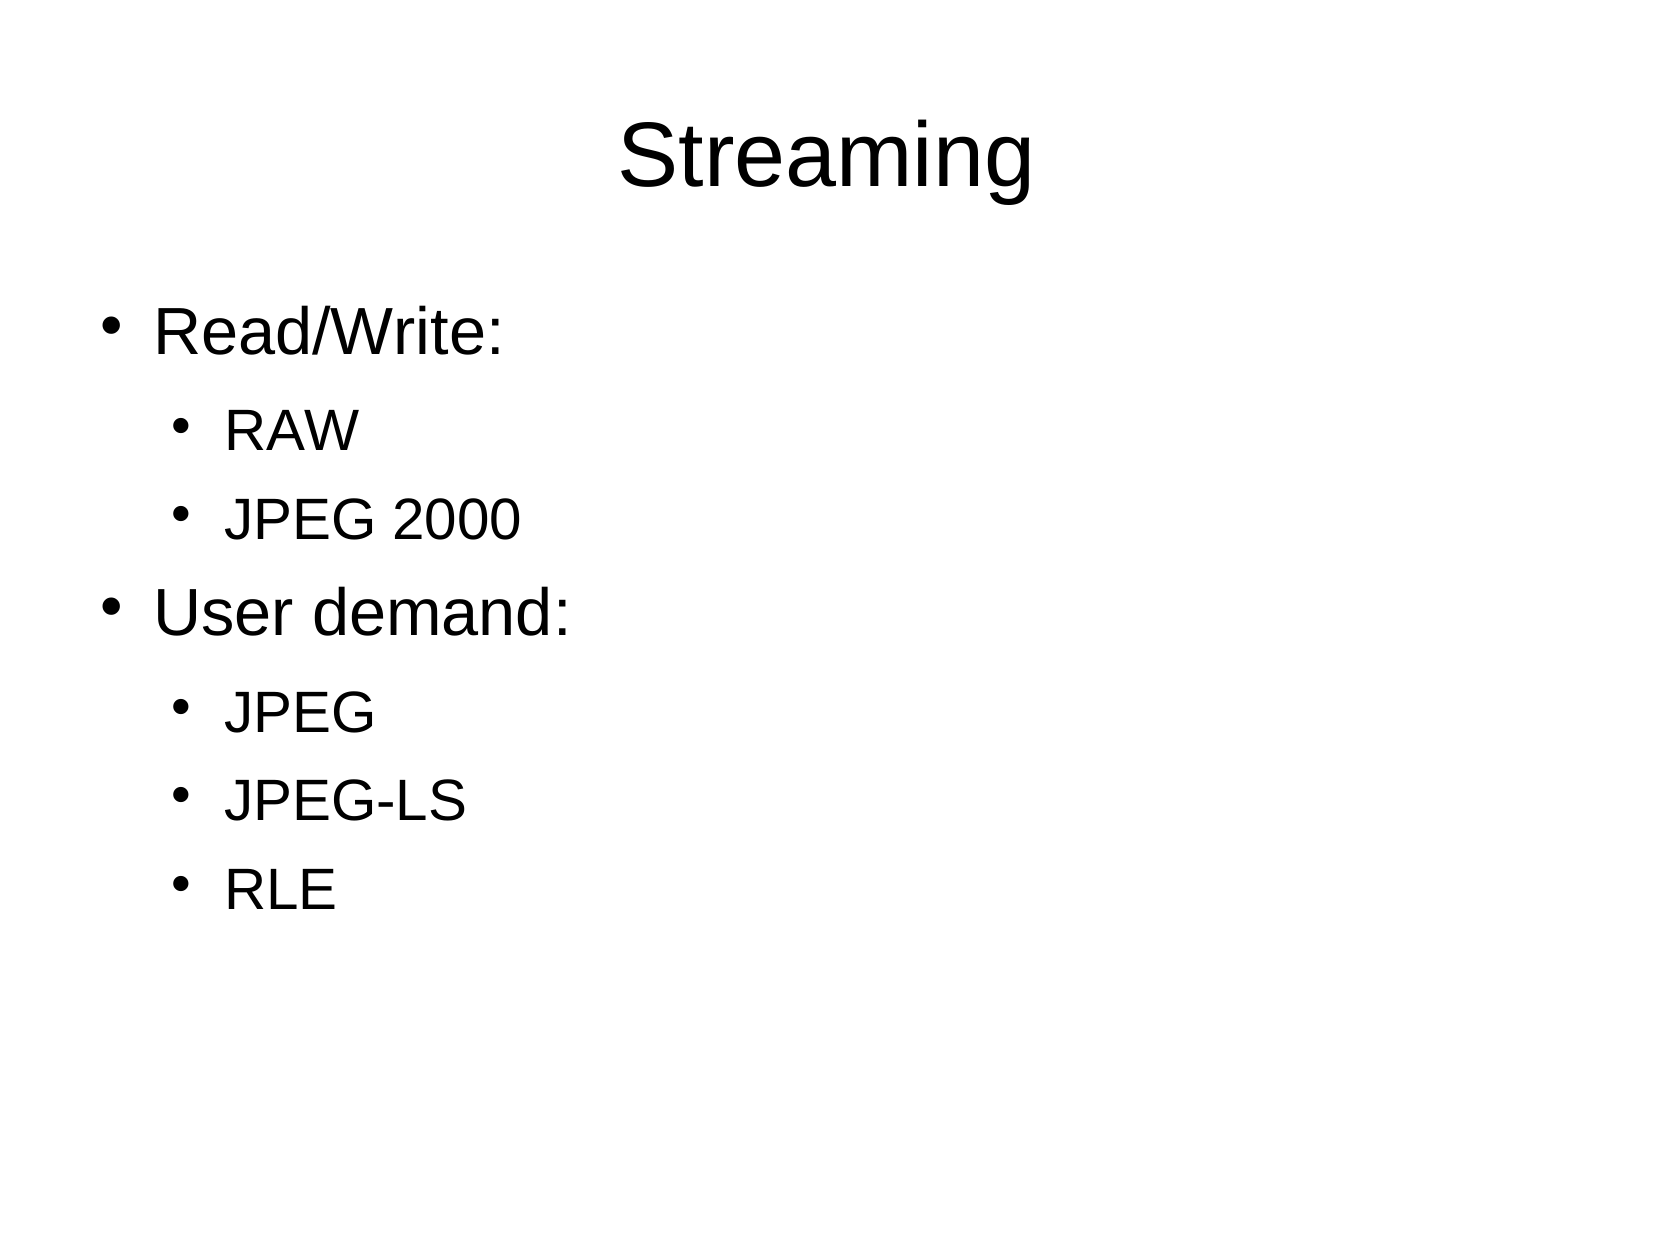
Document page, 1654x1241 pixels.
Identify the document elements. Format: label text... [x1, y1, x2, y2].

list Read/Write: RAW JPEG 2000 User demand: JPEG JPEG-LS RLE [82, 290, 1571, 1109]
title Streaming [82, 49, 1571, 257]
